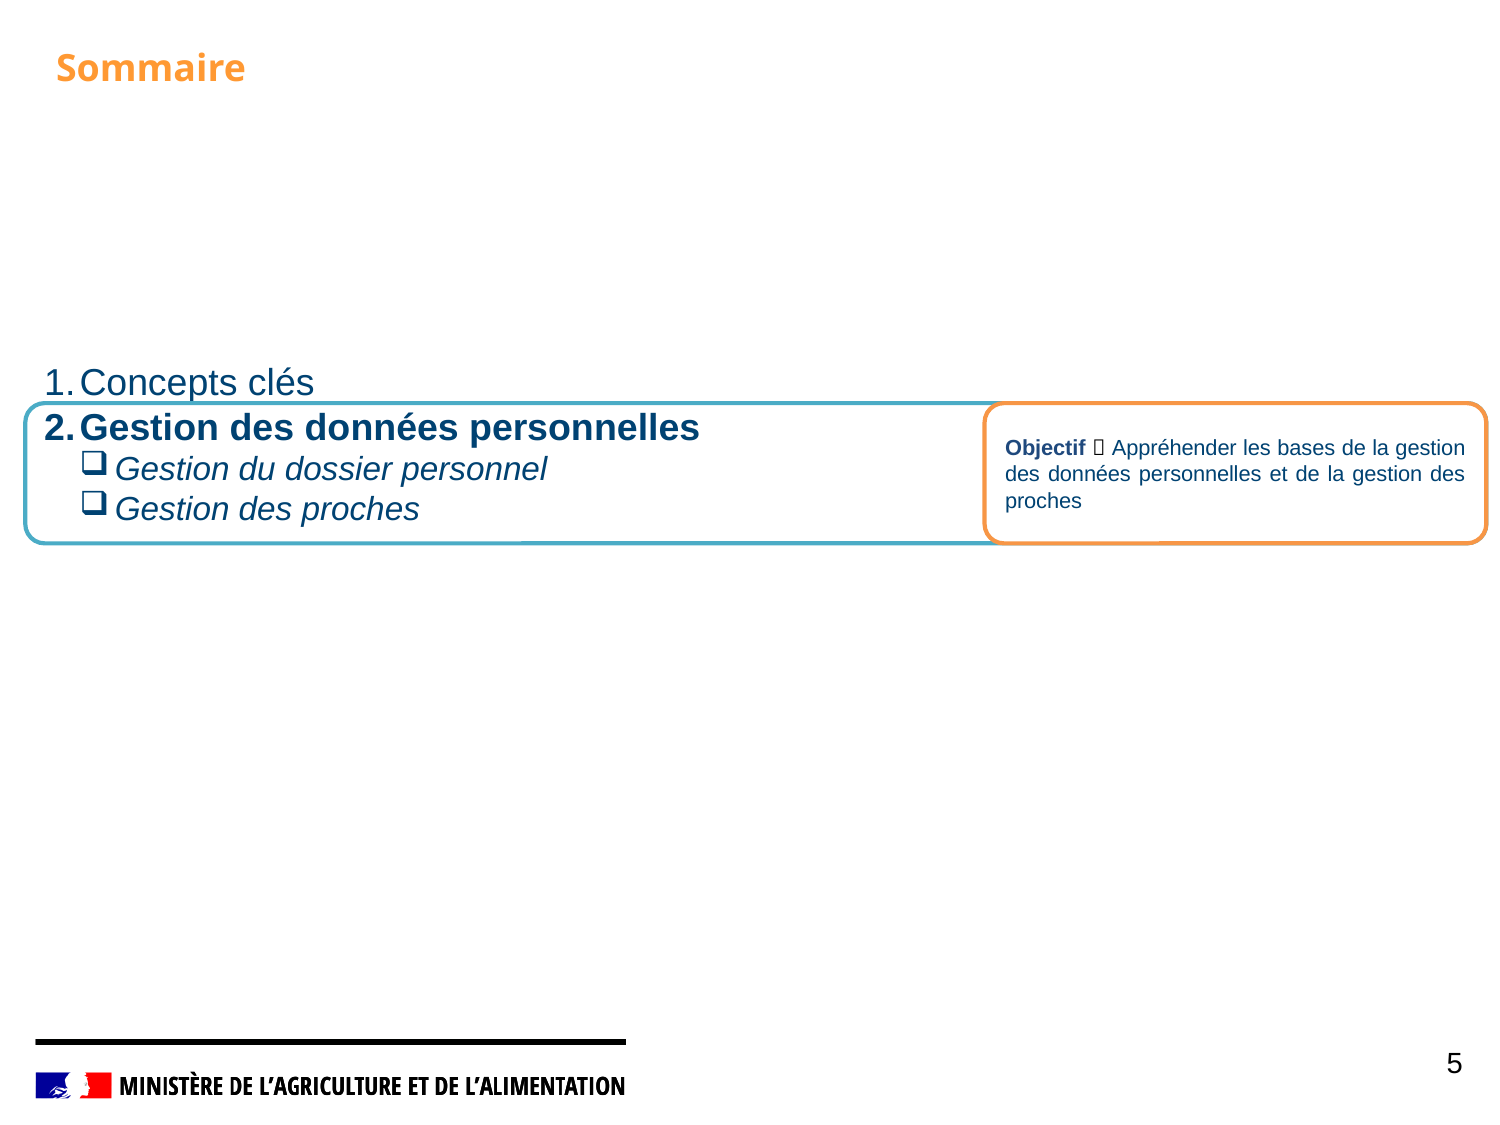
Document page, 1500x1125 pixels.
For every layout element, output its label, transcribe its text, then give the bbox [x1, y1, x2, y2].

text_box Concepts clés Gestion des données personnelles Gestion du dossier personnel Gestion des proches [29, 540, 1447, 740]
text_box Concepts clés Gestion des données personnelles Gestion du dossier personnel Gestion des proches [29, 406, 993, 541]
text_box Sommaire [41, 36, 1459, 143]
text_box Concepts clés Gestion des données personnelles Gestion du dossier personnel Gestion des proches [29, 350, 1447, 406]
text_box Objectif  Appréhender les bases de la gestion des données personnelles et de la gestion des proches [984, 403, 1487, 544]
picture [35, 1039, 626, 1099]
